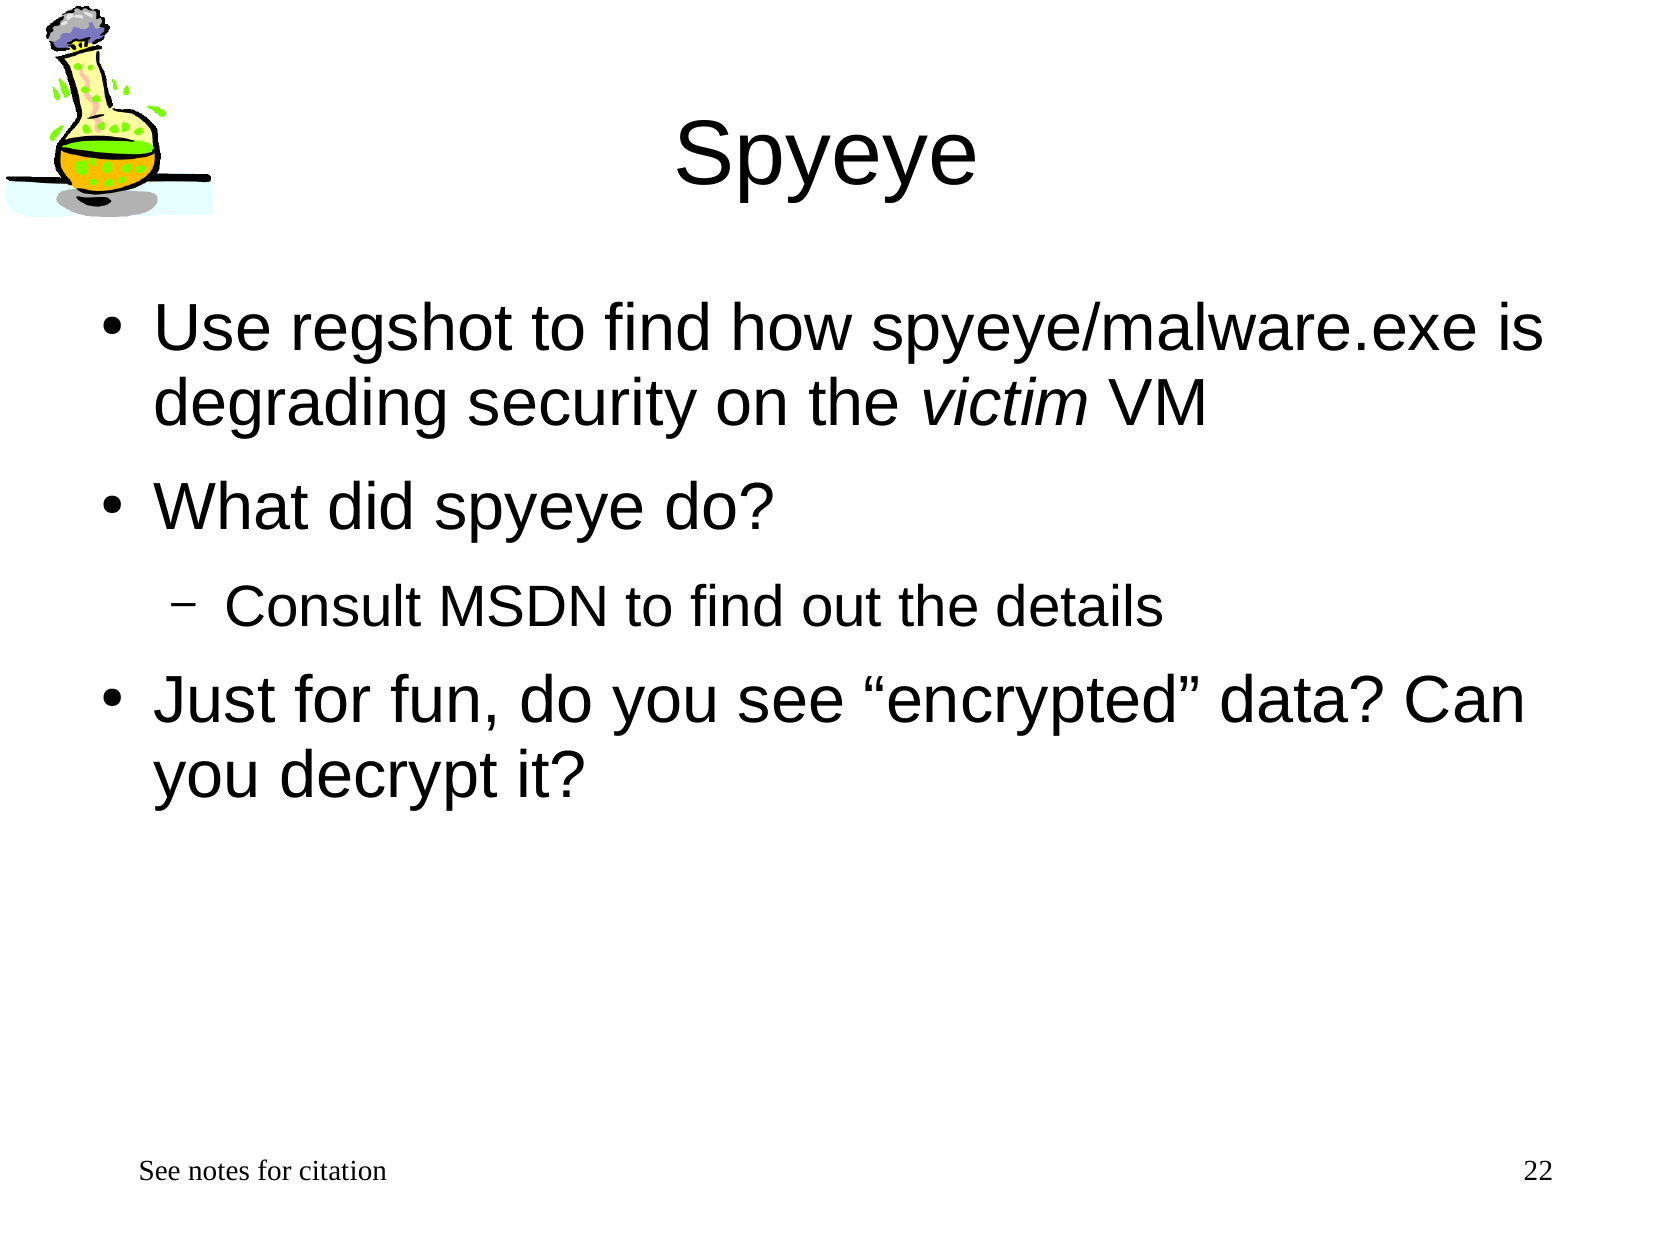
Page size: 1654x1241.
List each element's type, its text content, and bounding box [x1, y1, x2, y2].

picture [5, 6, 213, 217]
title Spyeye [82, 49, 1571, 257]
list Use regshot to find how spyeye/malware.exe is degrading security on the victim VM What did spyeye do? Consult MSDN to find out the details Just for fun, do you see “encrypted” data? Can you decrypt it? [82, 290, 1576, 1126]
